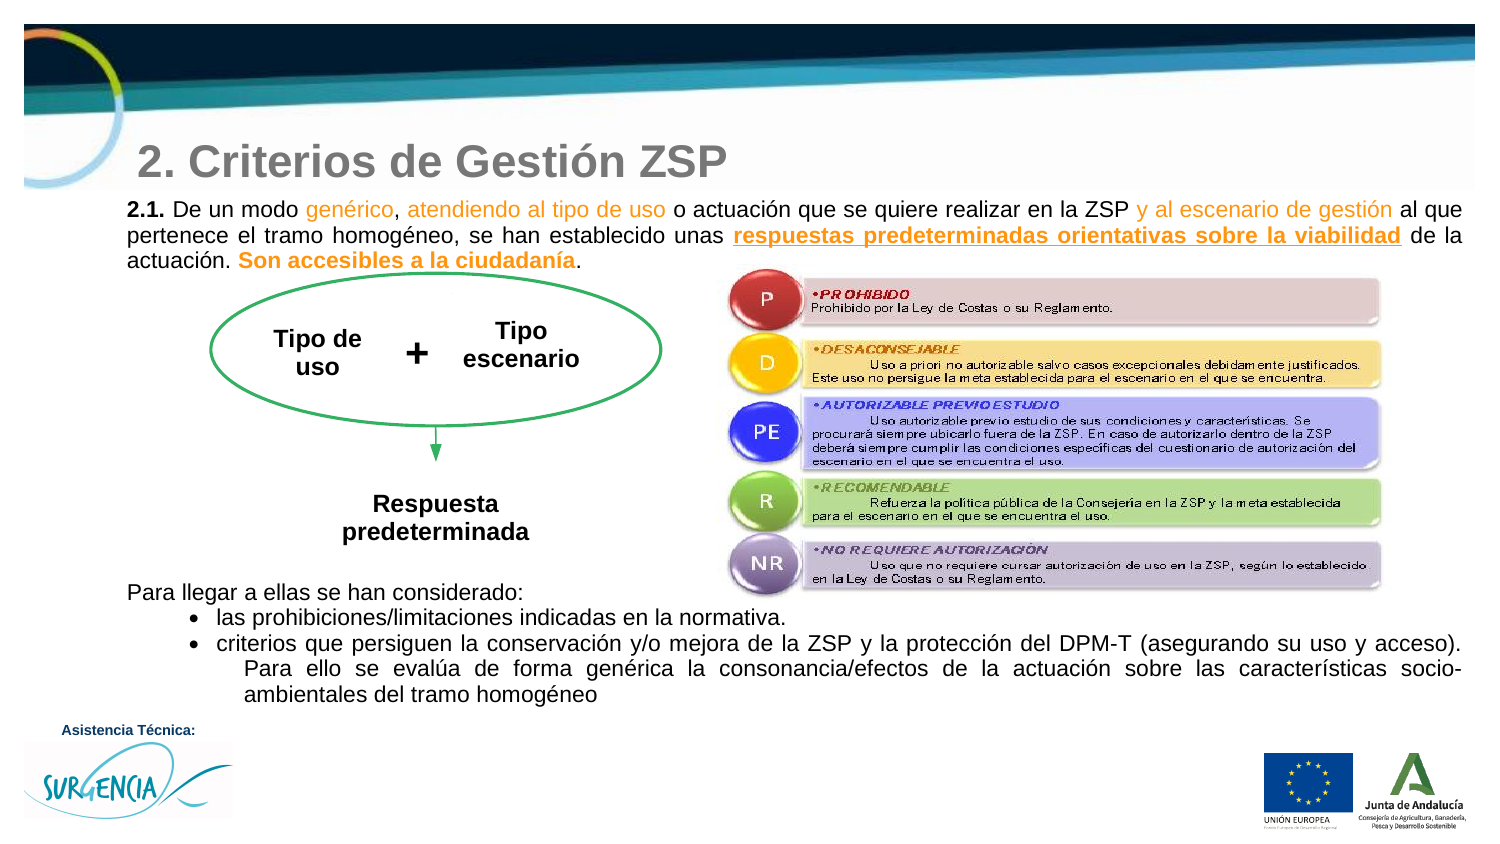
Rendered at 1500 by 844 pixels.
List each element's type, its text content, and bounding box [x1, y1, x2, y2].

text_box Tipo escenario [441, 309, 602, 414]
picture [24, 24, 1475, 190]
text_box Tipo escenario [568, 404, 602, 414]
text_box Asistencia Técnica: [41, 705, 216, 754]
picture [1264, 753, 1476, 830]
picture [698, 265, 1417, 603]
text_box Tipo de uso [242, 317, 393, 422]
text_box 2.1. De un modo genérico, atendiendo al tipo de uso o actuación que se quiere realizar en la ZSP y al escenario de gestión al que pertenece el tramo homogéneo, se han establecido unas respuestas predeterminadas orientativas sobre la viabilidad de la actuación. Son accesibles a la ciudadanía. Para llegar a ellas se han considerado: las prohibiciones/limitaciones indicadas en la normativa. criterios que persiguen la conservación y/o mejora de la ZSP y la protección del DPM-T (asegurando su uso y acceso). Para ello se evalúa de forma genérica la consonancia/efectos de la actuación sobre las características socio-ambientales del tramo homogéneo [114, 189, 1476, 721]
text_box Respuesta predeterminada [296, 482, 576, 547]
text_box 2. Criterios de Gestión ZSP [105, 116, 762, 205]
text_box Tipo de uso [242, 391, 345, 422]
picture [24, 742, 233, 819]
text_box + [392, 321, 447, 370]
